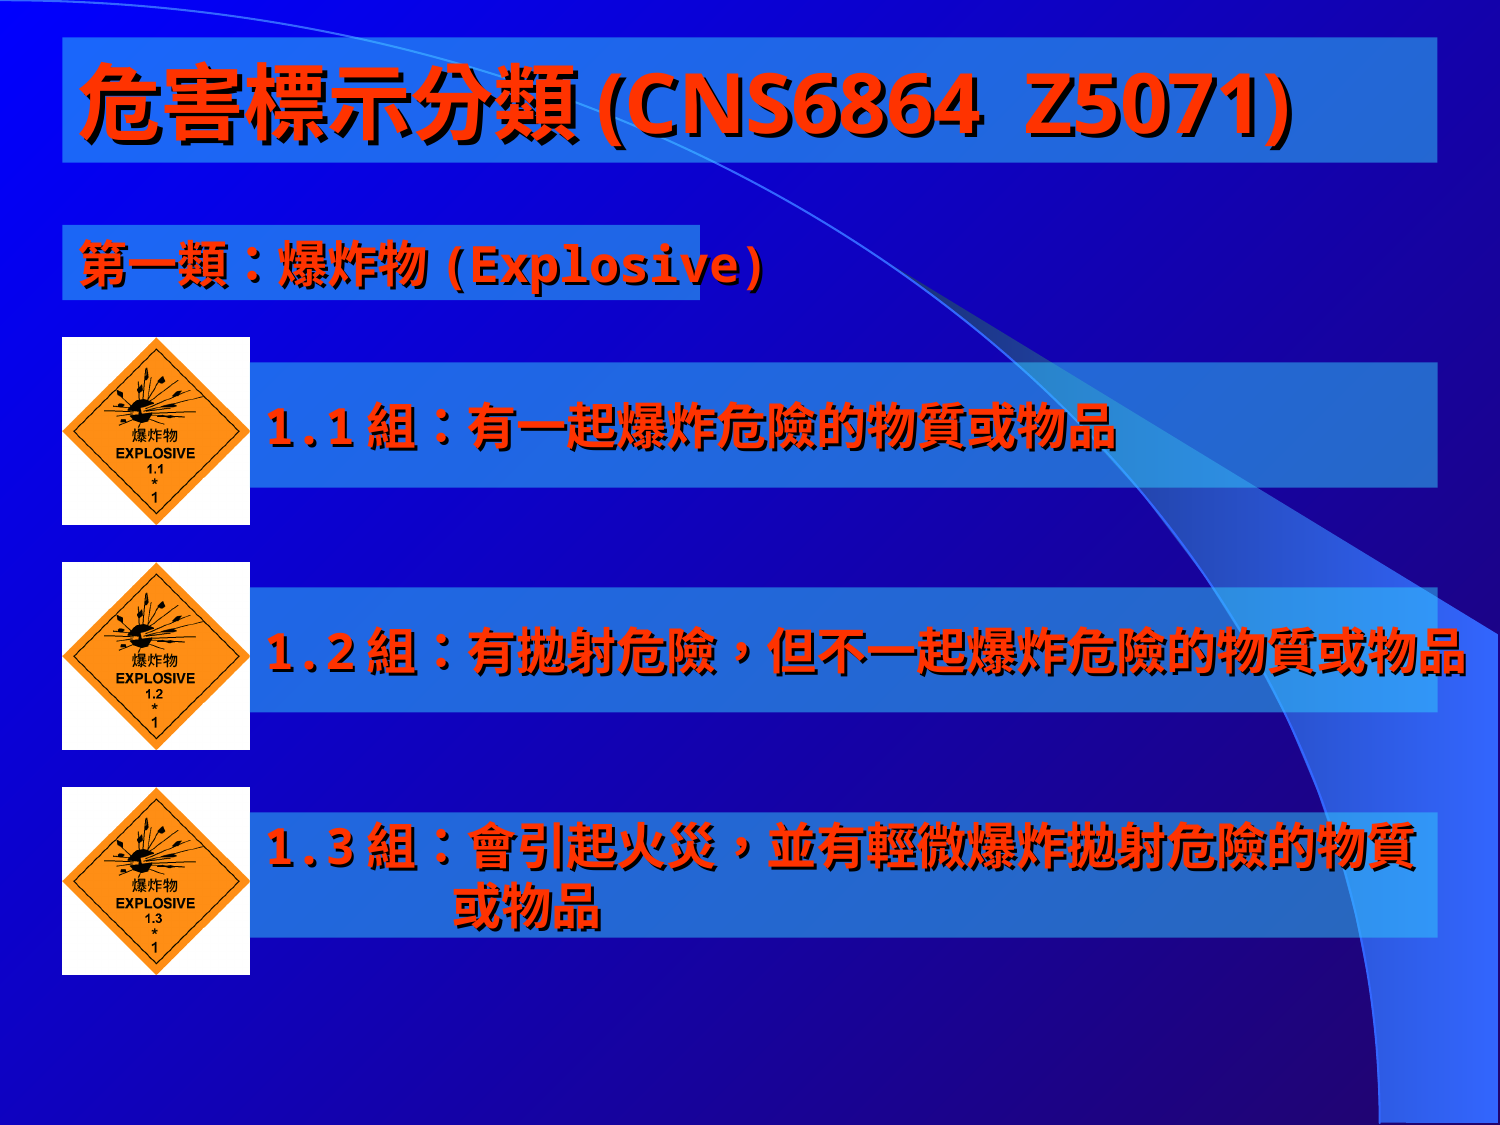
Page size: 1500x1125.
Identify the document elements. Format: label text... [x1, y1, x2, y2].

text_box 危害標示分類(CNS6864 Z5071) [62, 37, 1437, 163]
picture [62, 337, 250, 526]
text_box 1.2組：有拋射危險，但不一起爆炸危險的物質或物品 [250, 587, 1438, 713]
text_box 1.1組：有一起爆炸危險的物質或物品 [250, 362, 1438, 488]
text_box 第一類：爆炸物(Explosive) [62, 225, 700, 300]
picture [62, 562, 250, 751]
text_box 1.3組：會引起火災，並有輕微爆炸拋射危險的物質 或物品 [250, 812, 1438, 938]
picture [62, 787, 250, 976]
